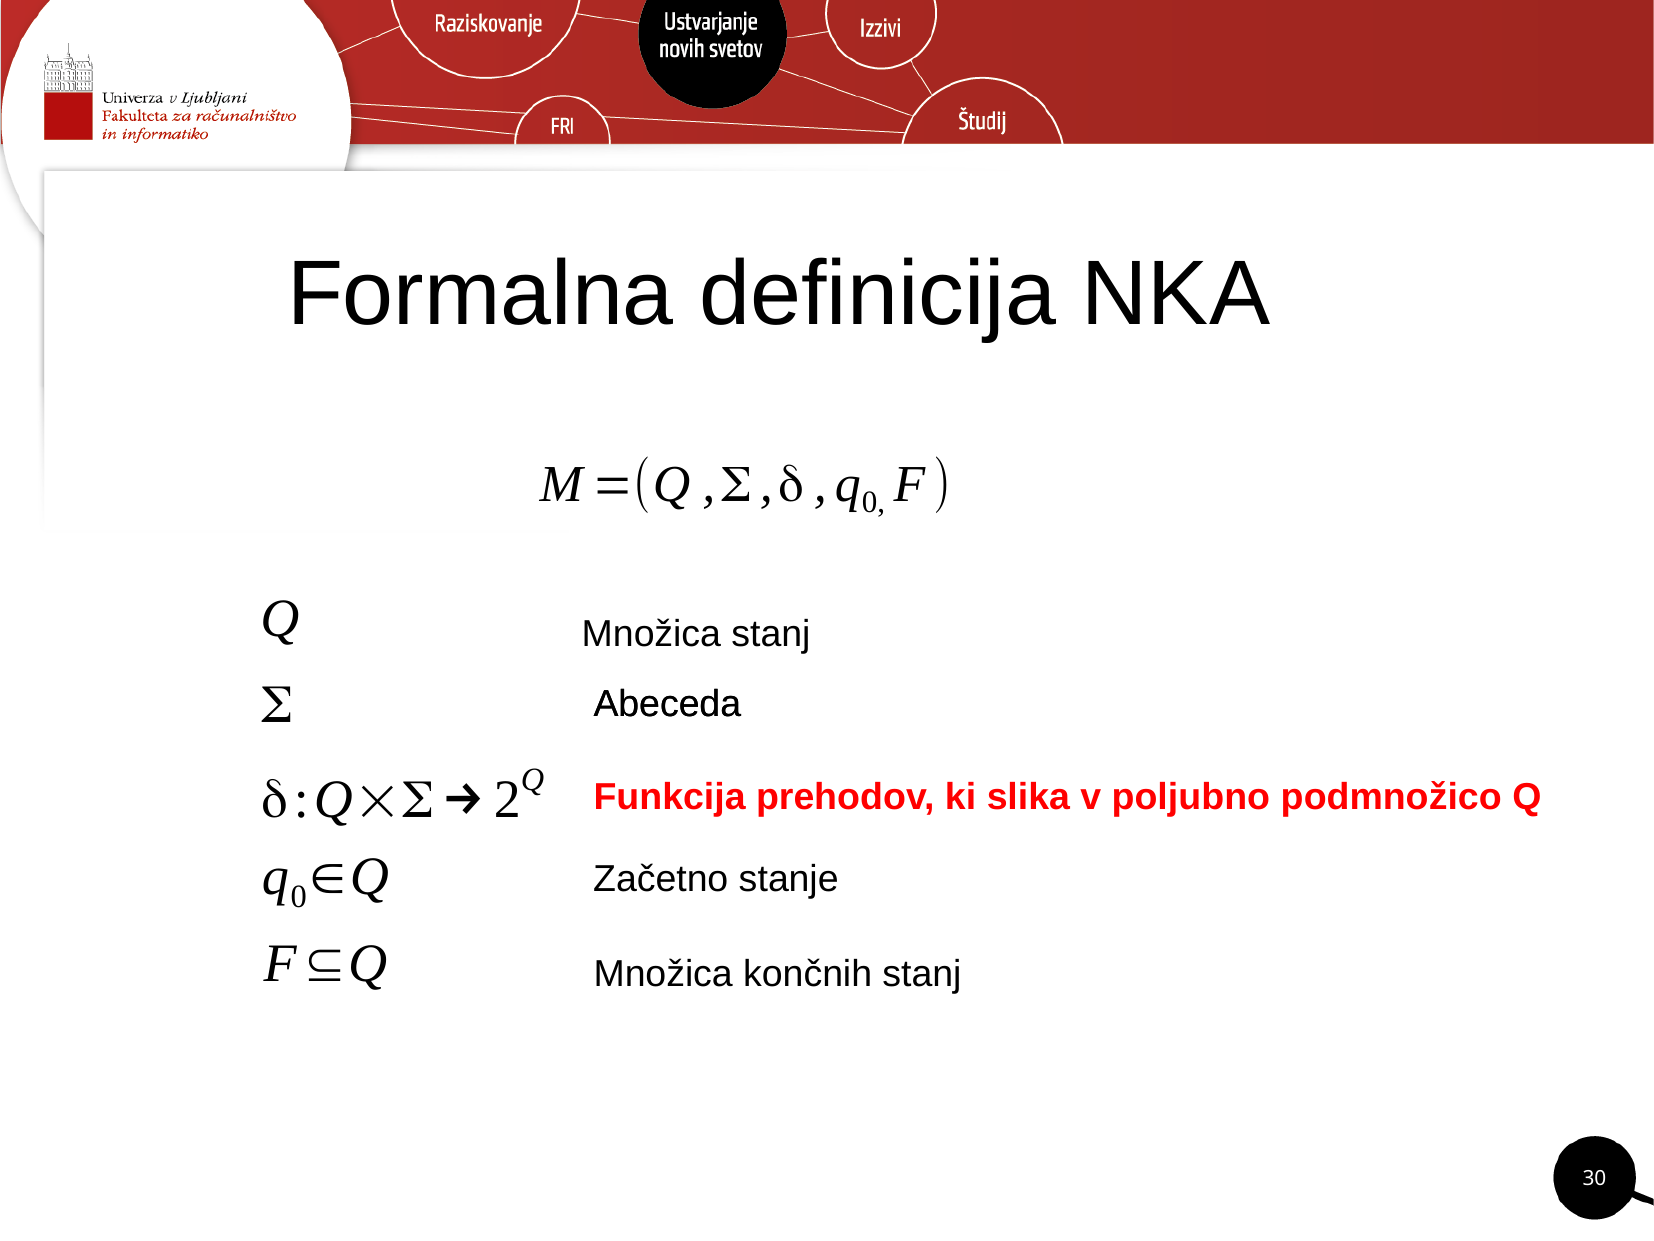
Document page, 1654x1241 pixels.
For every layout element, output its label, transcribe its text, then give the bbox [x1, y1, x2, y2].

picture [0, 0, 1654, 1241]
chart [253, 588, 373, 648]
chart [253, 933, 393, 994]
chart [253, 674, 300, 735]
title Formalna definicija NKA [35, 188, 1524, 397]
text_box Množica končnih stanj [578, 944, 978, 1002]
text_box Množica stanj [566, 604, 826, 662]
text_box Funkcija prehodov, ki slika v poljubno podmnožico Q [578, 767, 1556, 825]
chart [529, 453, 957, 520]
chart [253, 760, 552, 829]
text_box Začetno stanje [578, 850, 854, 908]
text_box Abeceda [578, 675, 757, 733]
chart [253, 846, 395, 915]
text_box <številka> [1553, 1145, 1636, 1212]
